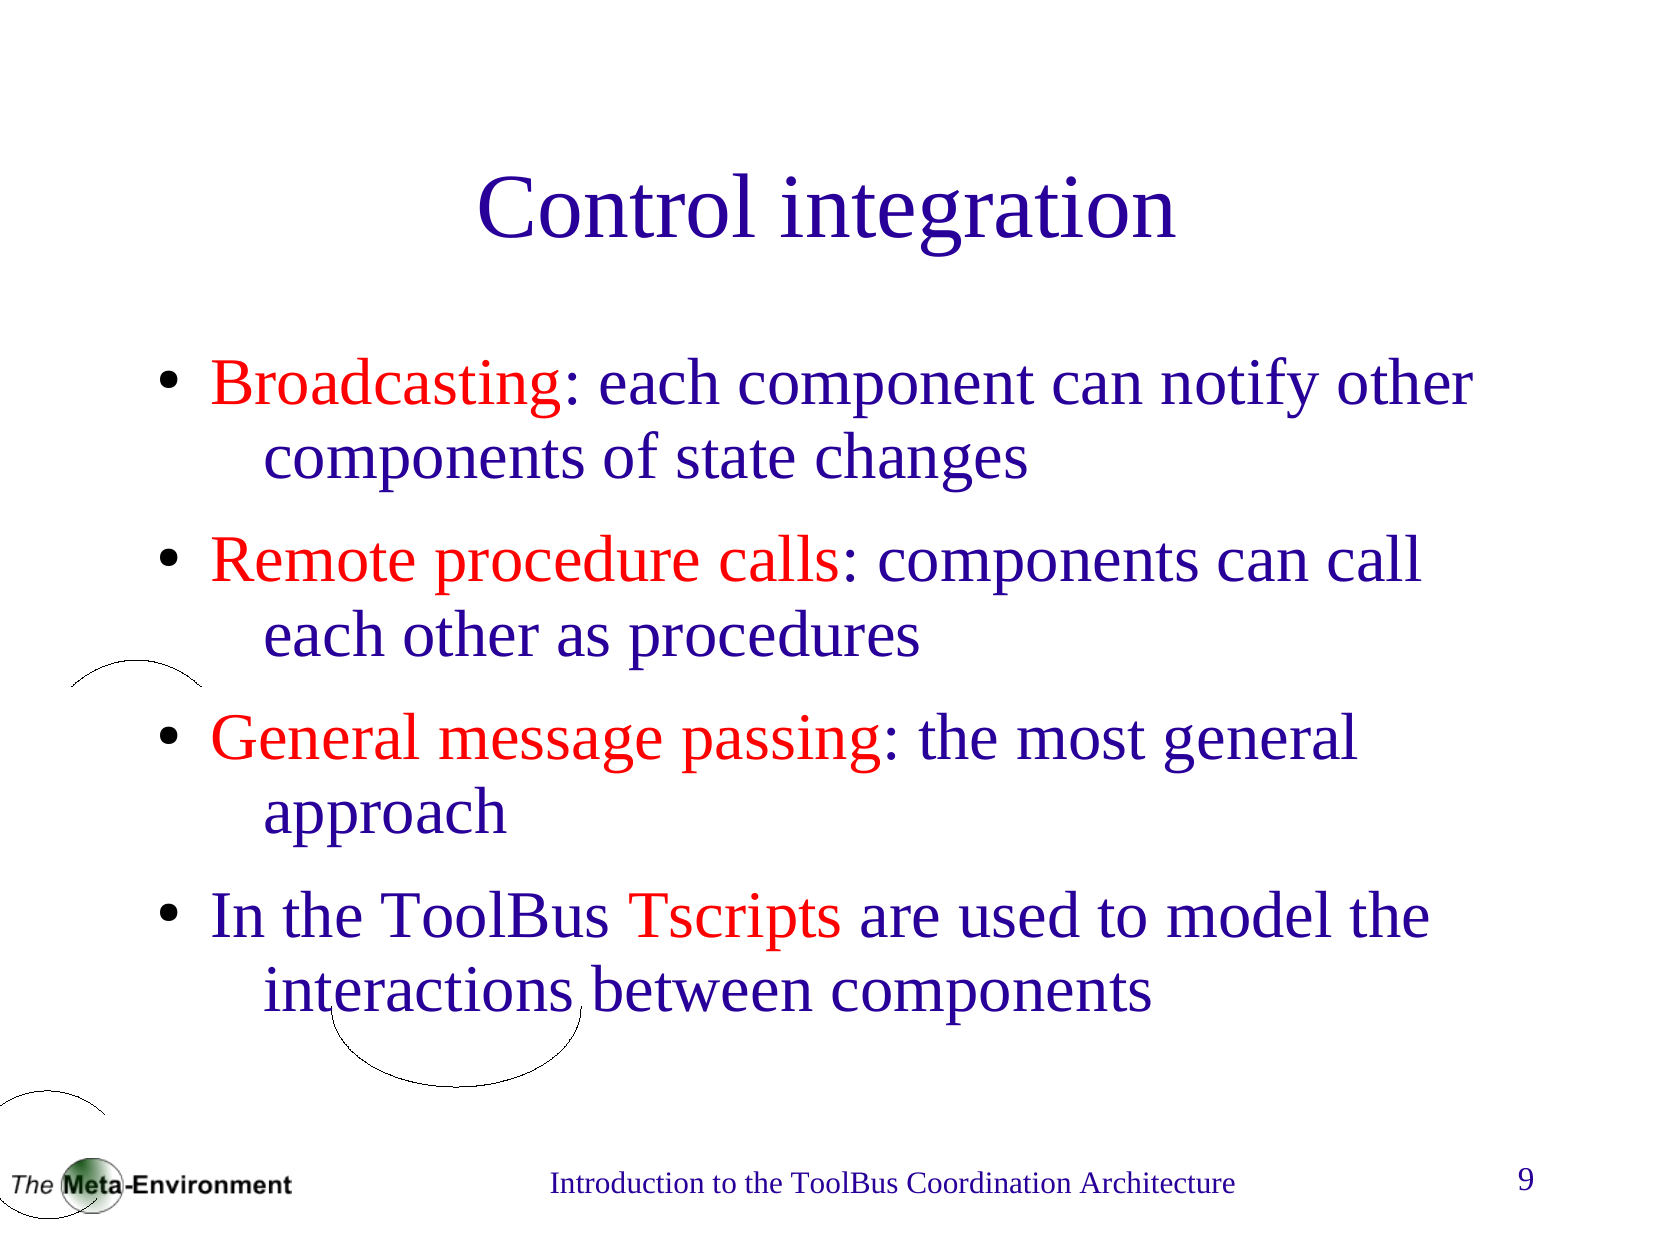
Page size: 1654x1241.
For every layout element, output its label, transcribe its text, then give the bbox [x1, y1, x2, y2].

title Control integration [121, 102, 1534, 311]
list Broadcasting: each component can notify other components of state changes Remote procedure calls: components can call each other as procedures General message passing: the most general approach In the ToolBus Tscripts are used to model the interactions between components [121, 344, 1534, 1127]
picture [12, 1158, 292, 1214]
